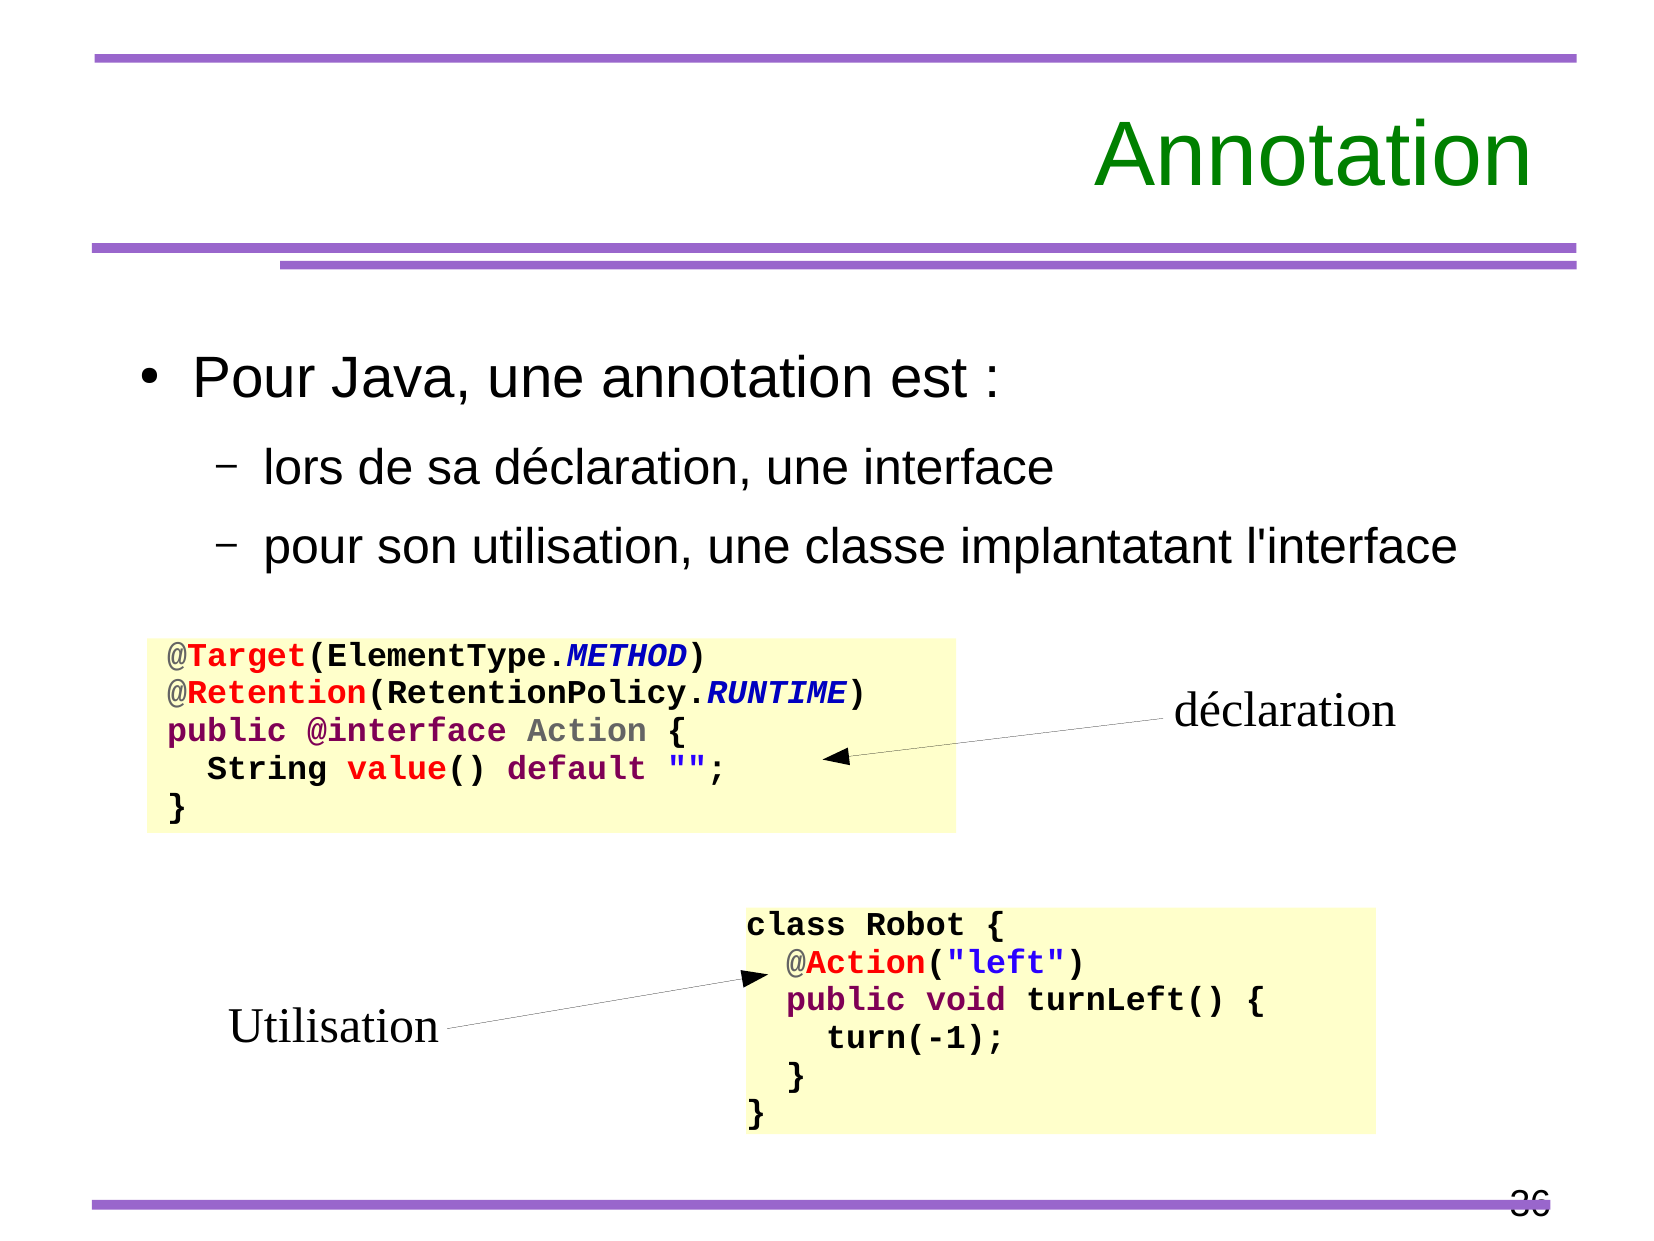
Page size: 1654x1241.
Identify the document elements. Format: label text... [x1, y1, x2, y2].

title Annotation [121, 49, 1534, 257]
text_box Utilisation [227, 998, 440, 1054]
text_box class Robot { @Action("left") public void turnLeft() { turn(-1); } } [746, 907, 1376, 1135]
text_box @Target(ElementType.METHOD) @Retention(RetentionPolicy.RUNTIME) public @interface Action { String value() default ""; } [147, 638, 957, 833]
text_box déclaration [1174, 681, 1398, 737]
list Pour Java, une annotation est : lors de sa déclaration, une interface pour son utilisation, une classe implantatant l'interface [121, 344, 1534, 1127]
